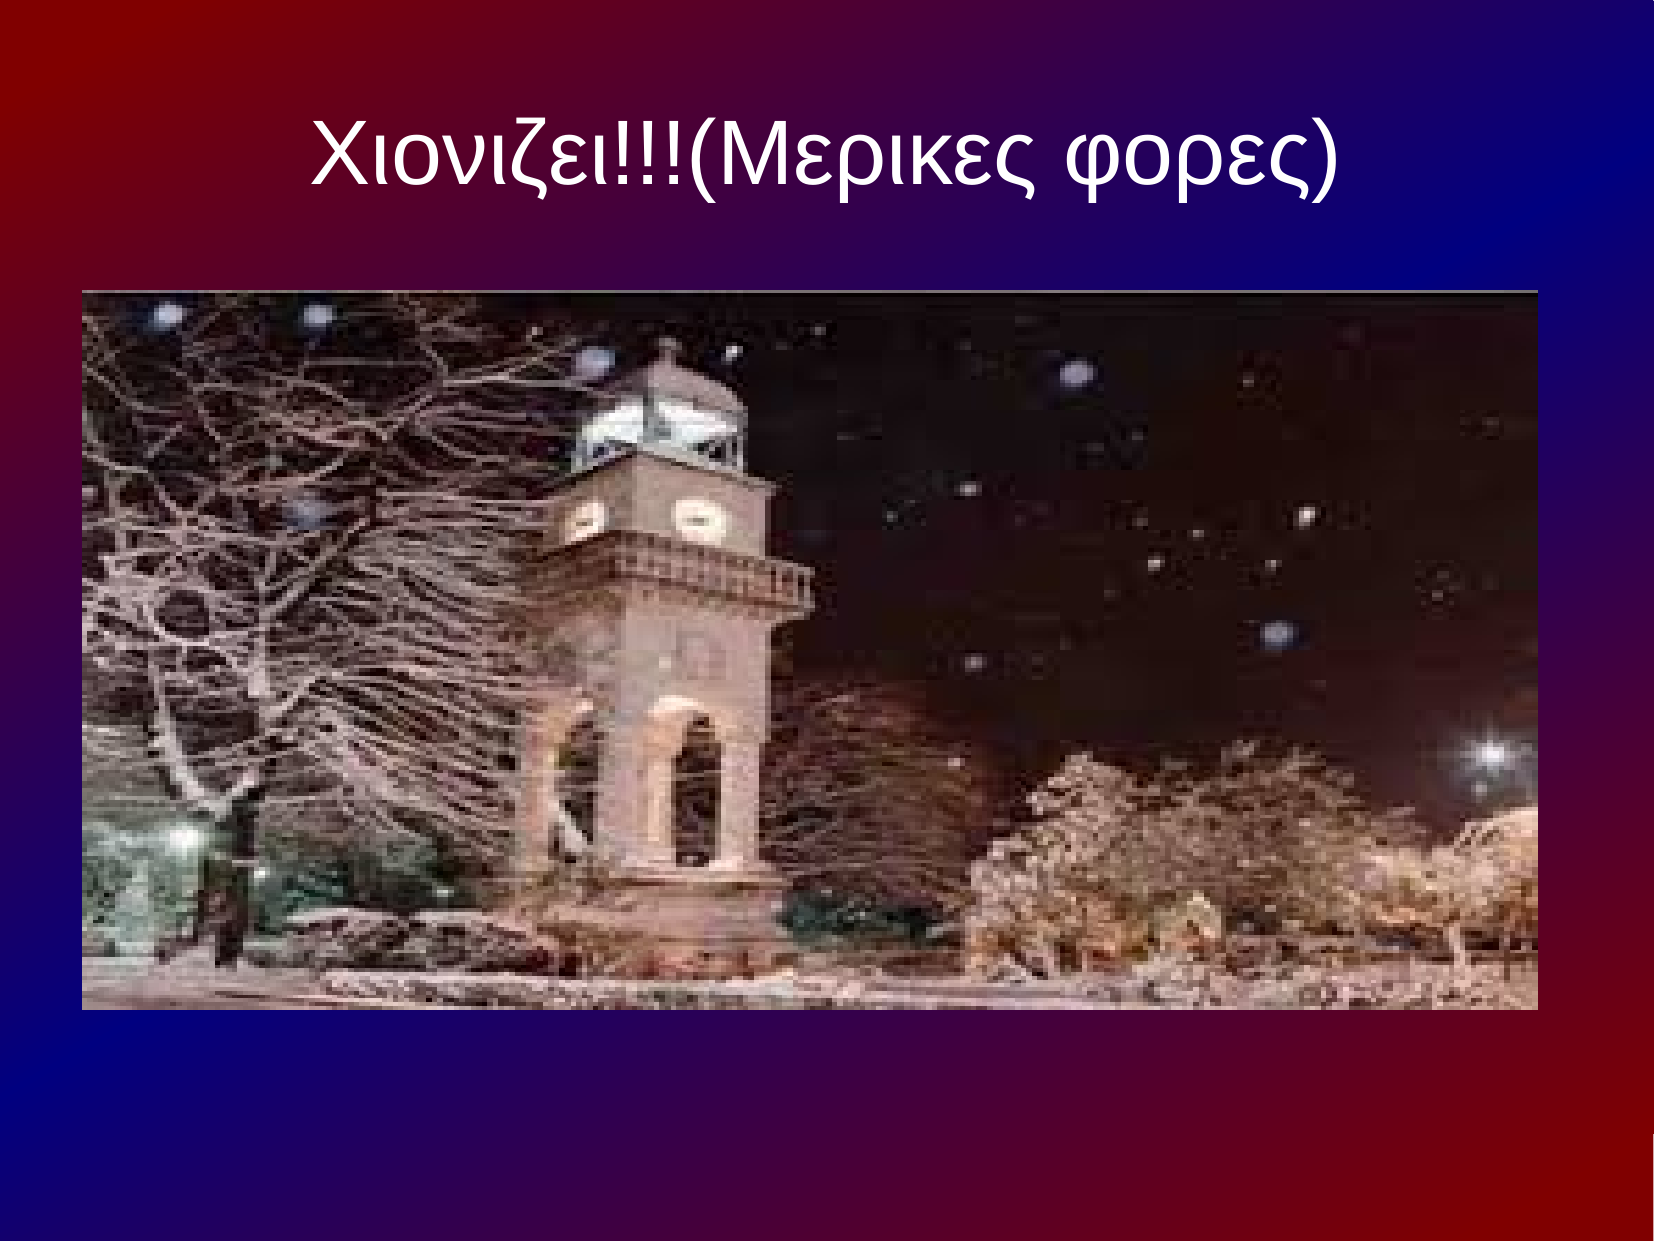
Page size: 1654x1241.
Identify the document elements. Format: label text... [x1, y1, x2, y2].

title Χιονιζει!!!(Μερικες φορες) [82, 49, 1571, 257]
picture [82, 290, 1538, 1010]
